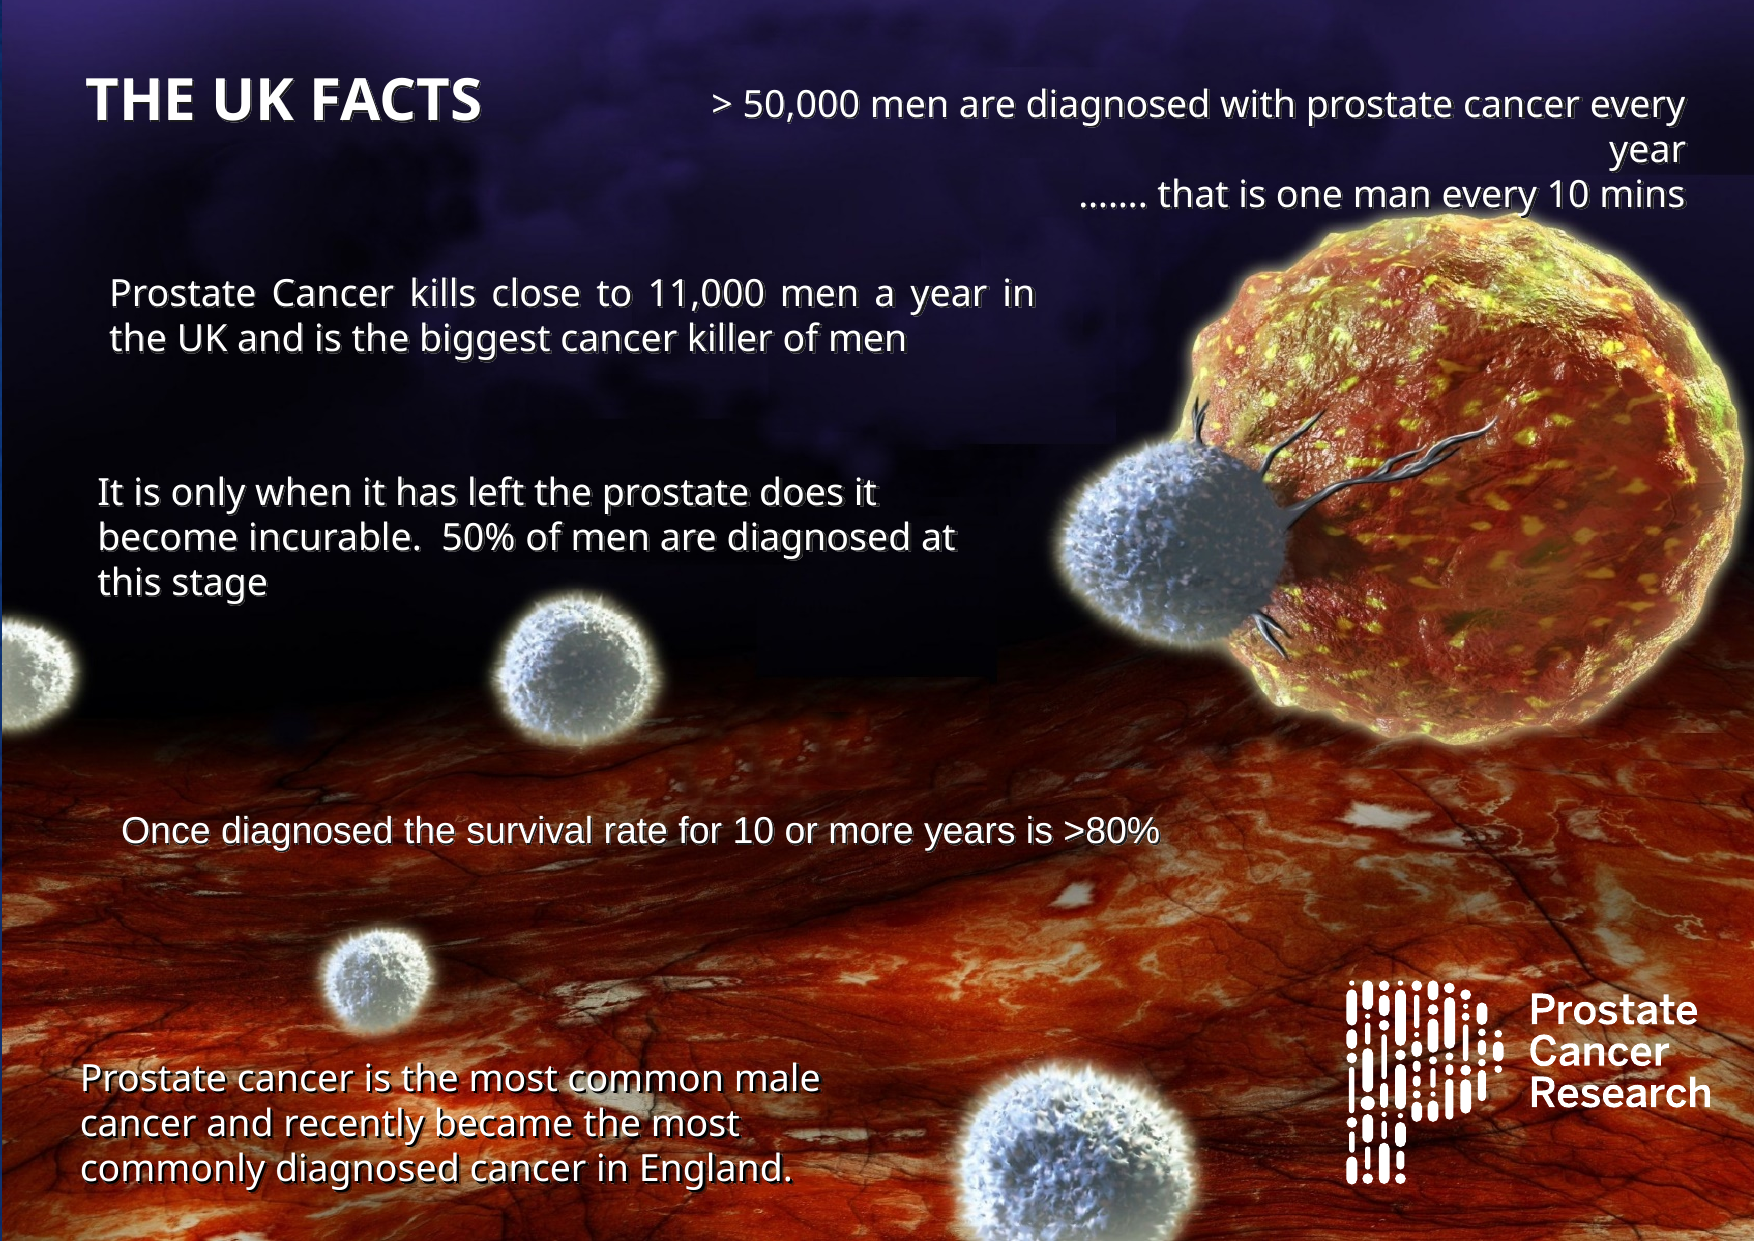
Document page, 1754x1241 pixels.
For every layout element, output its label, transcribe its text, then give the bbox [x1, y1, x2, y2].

text_box Once diagnosed the survival rate for 10 or more years is >80% [106, 798, 1300, 859]
picture [0, 0, 1754, 1241]
text_box > 50,000 men are diagnosed with prostate cancer every year ……. that is one man every 10 mins [649, 72, 1701, 223]
text_box Prostate Cancer kills close to 11,000 men a year in the UK and is the biggest cancer killer of men [94, 261, 1052, 367]
text_box THE UK FACTS [70, 11, 626, 193]
text_box Prostate cancer is the most common male cancer and recently became the most commonly diagnosed cancer in England. [65, 1046, 880, 1197]
text_box It is only when it has left the prostate does it become incurable. 50% of men are diagnosed at this stage [82, 460, 1035, 611]
